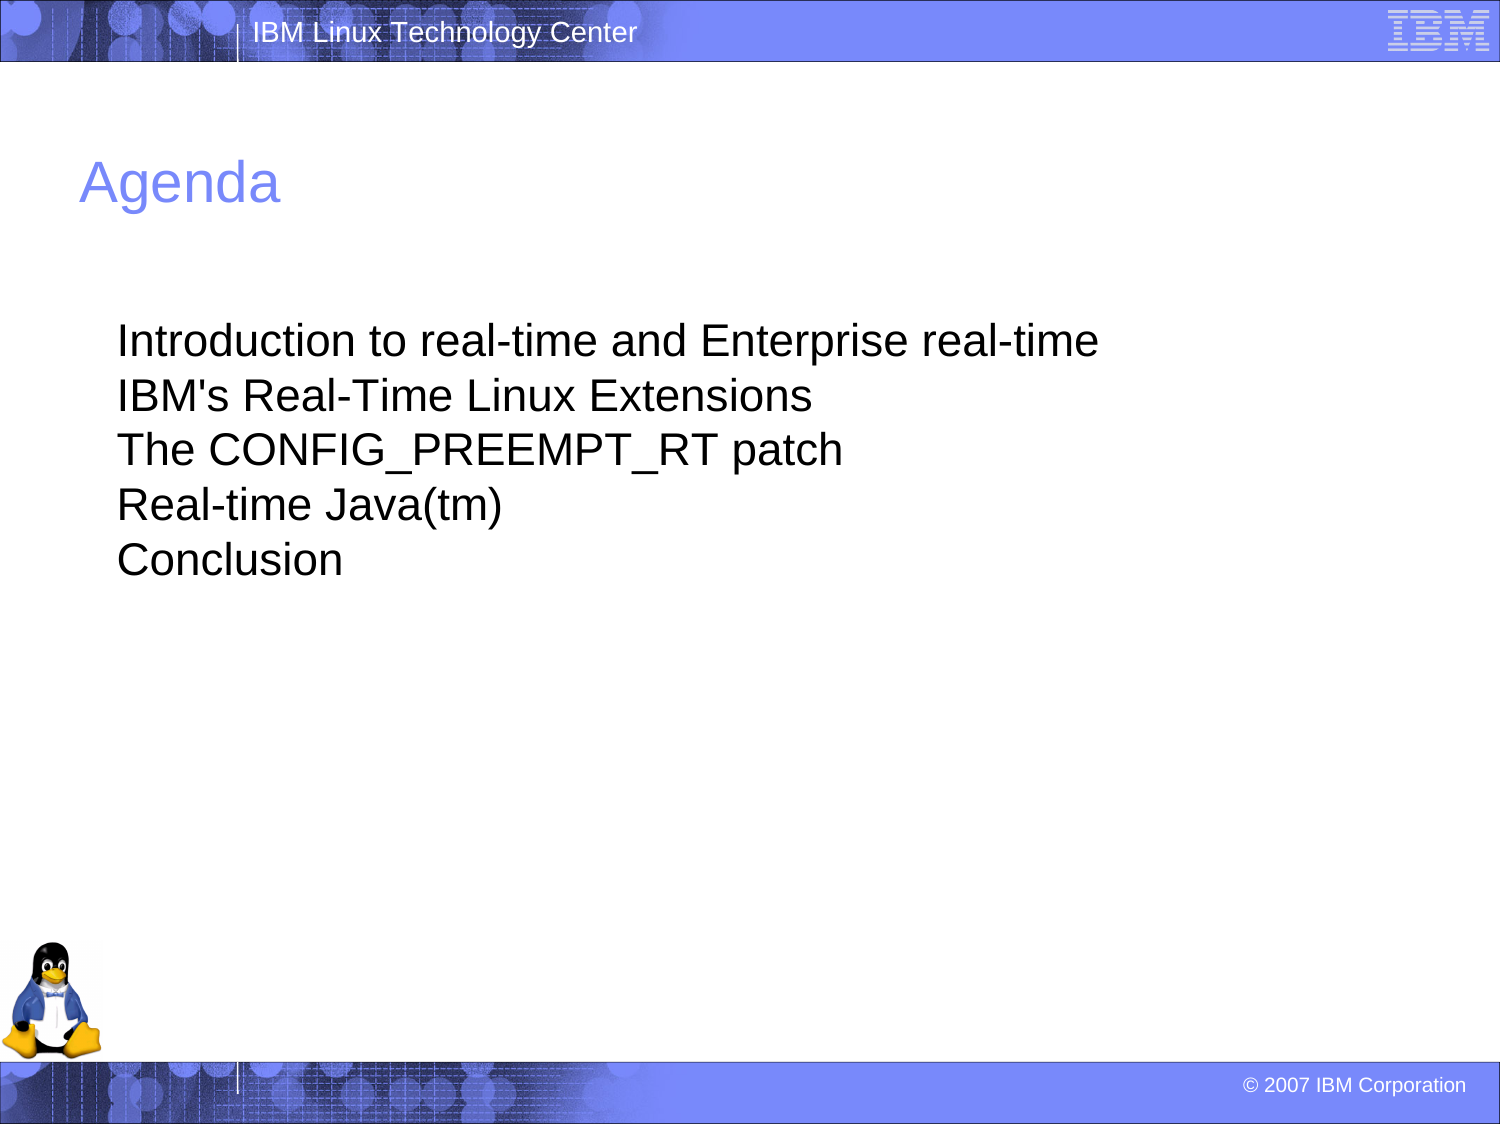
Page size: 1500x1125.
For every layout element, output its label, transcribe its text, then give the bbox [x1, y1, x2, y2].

picture [1, 1, 1499, 61]
list Introduction to real-time and Enterprise real-time IBM's Real-Time Linux Extensions The CONFIG_PREEMPT_RT patch Real-time Java(tm) Conclusion [116, 311, 1426, 952]
picture [1, 1063, 1499, 1123]
title Agenda [79, 142, 1379, 225]
picture [0, 940, 103, 1061]
